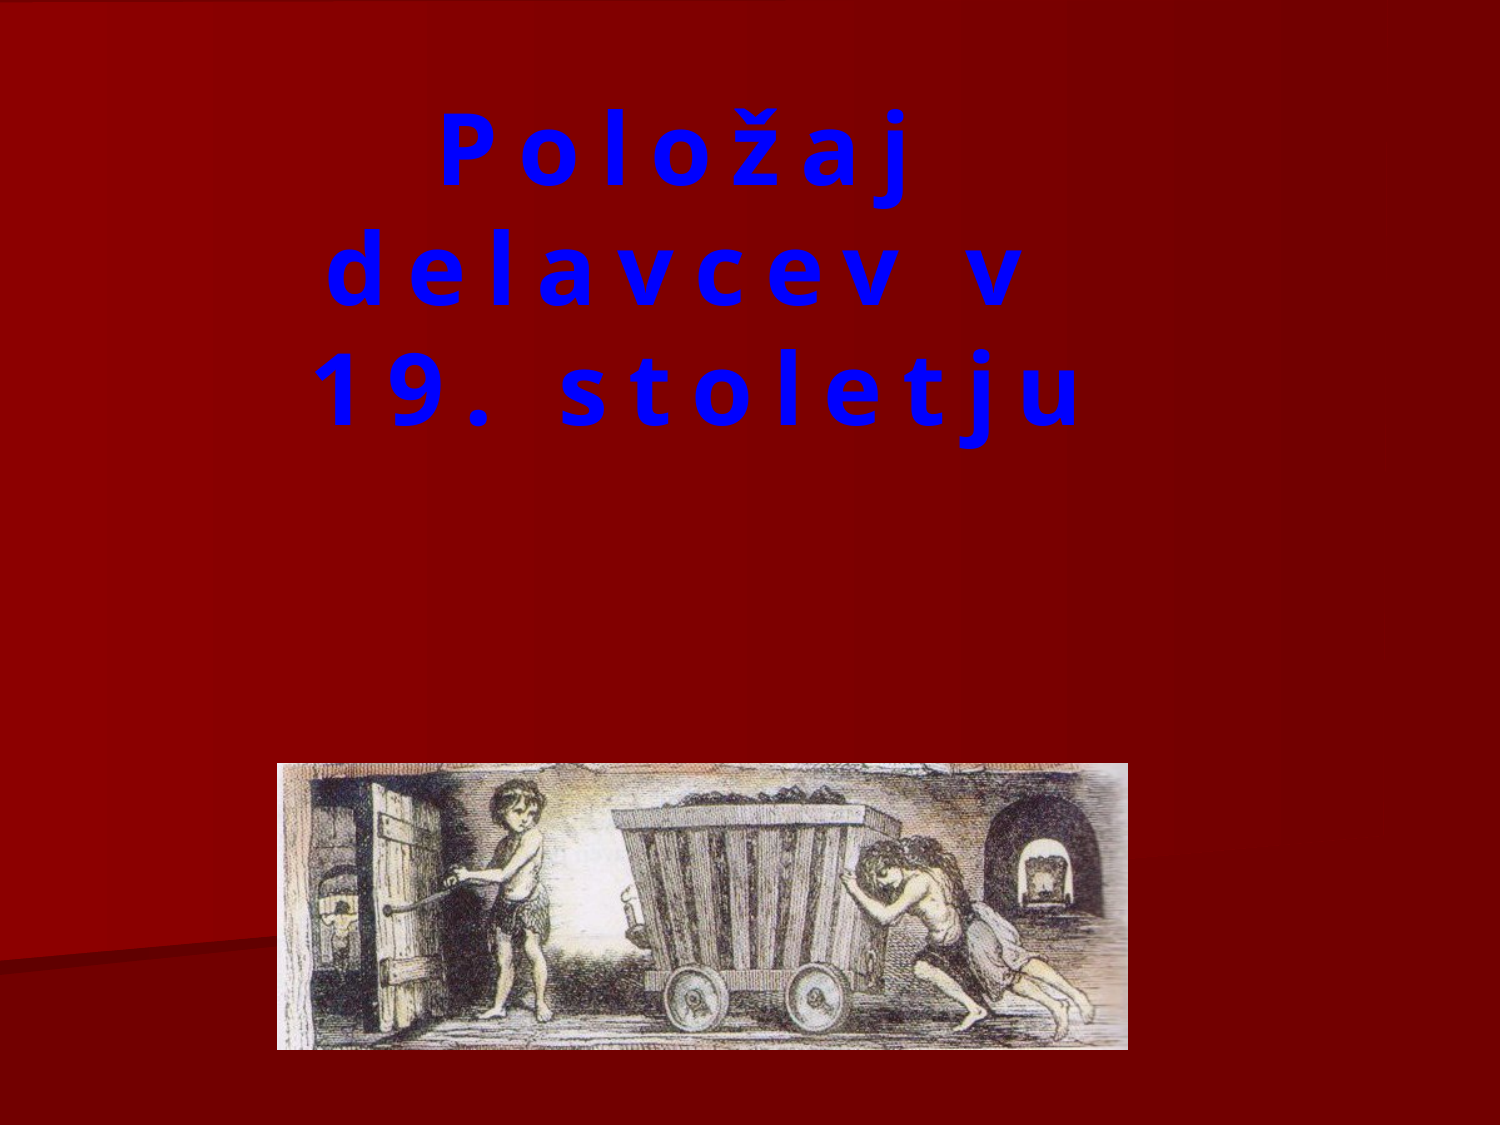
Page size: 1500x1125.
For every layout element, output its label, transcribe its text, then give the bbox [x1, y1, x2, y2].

text_box Položaj delavcev v 19. stoletju [88, 78, 1306, 740]
picture [277, 763, 1128, 1050]
